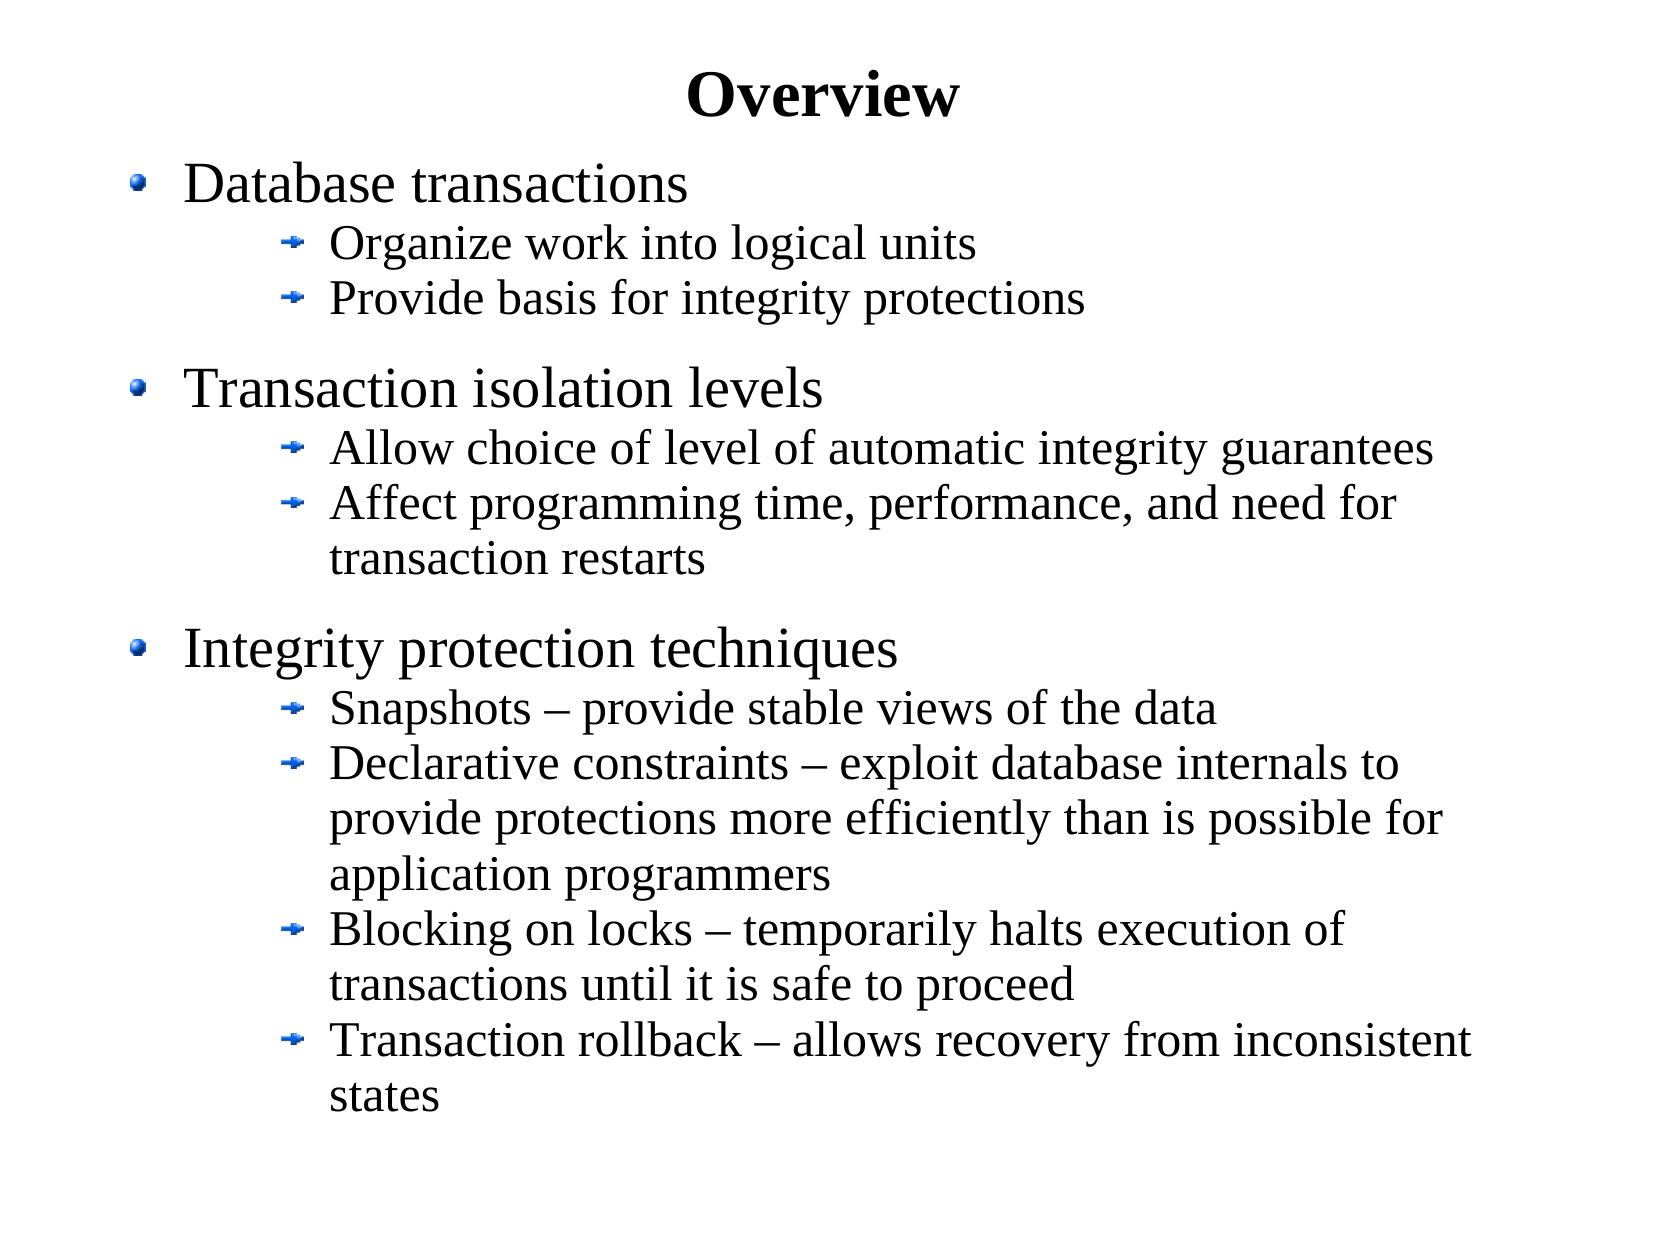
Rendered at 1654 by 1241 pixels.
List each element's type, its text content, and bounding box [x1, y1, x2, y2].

title Overview [112, 37, 1535, 150]
list Database transactions Organize work into logical units Provide basis for integrity protections Transaction isolation levels Allow choice of level of automatic integrity guarantees Affect programming time, performance, and need for transaction restarts Integrity protection techniques Snapshots – provide stable views of the data Declarative constraints – exploit database internals to provide protections more efficiently than is possible for application programmers Blocking on locks – temporarily halts execution of transactions until it is safe to proceed Transaction rollback – allows recovery from inconsistent states [112, 150, 1536, 1201]
